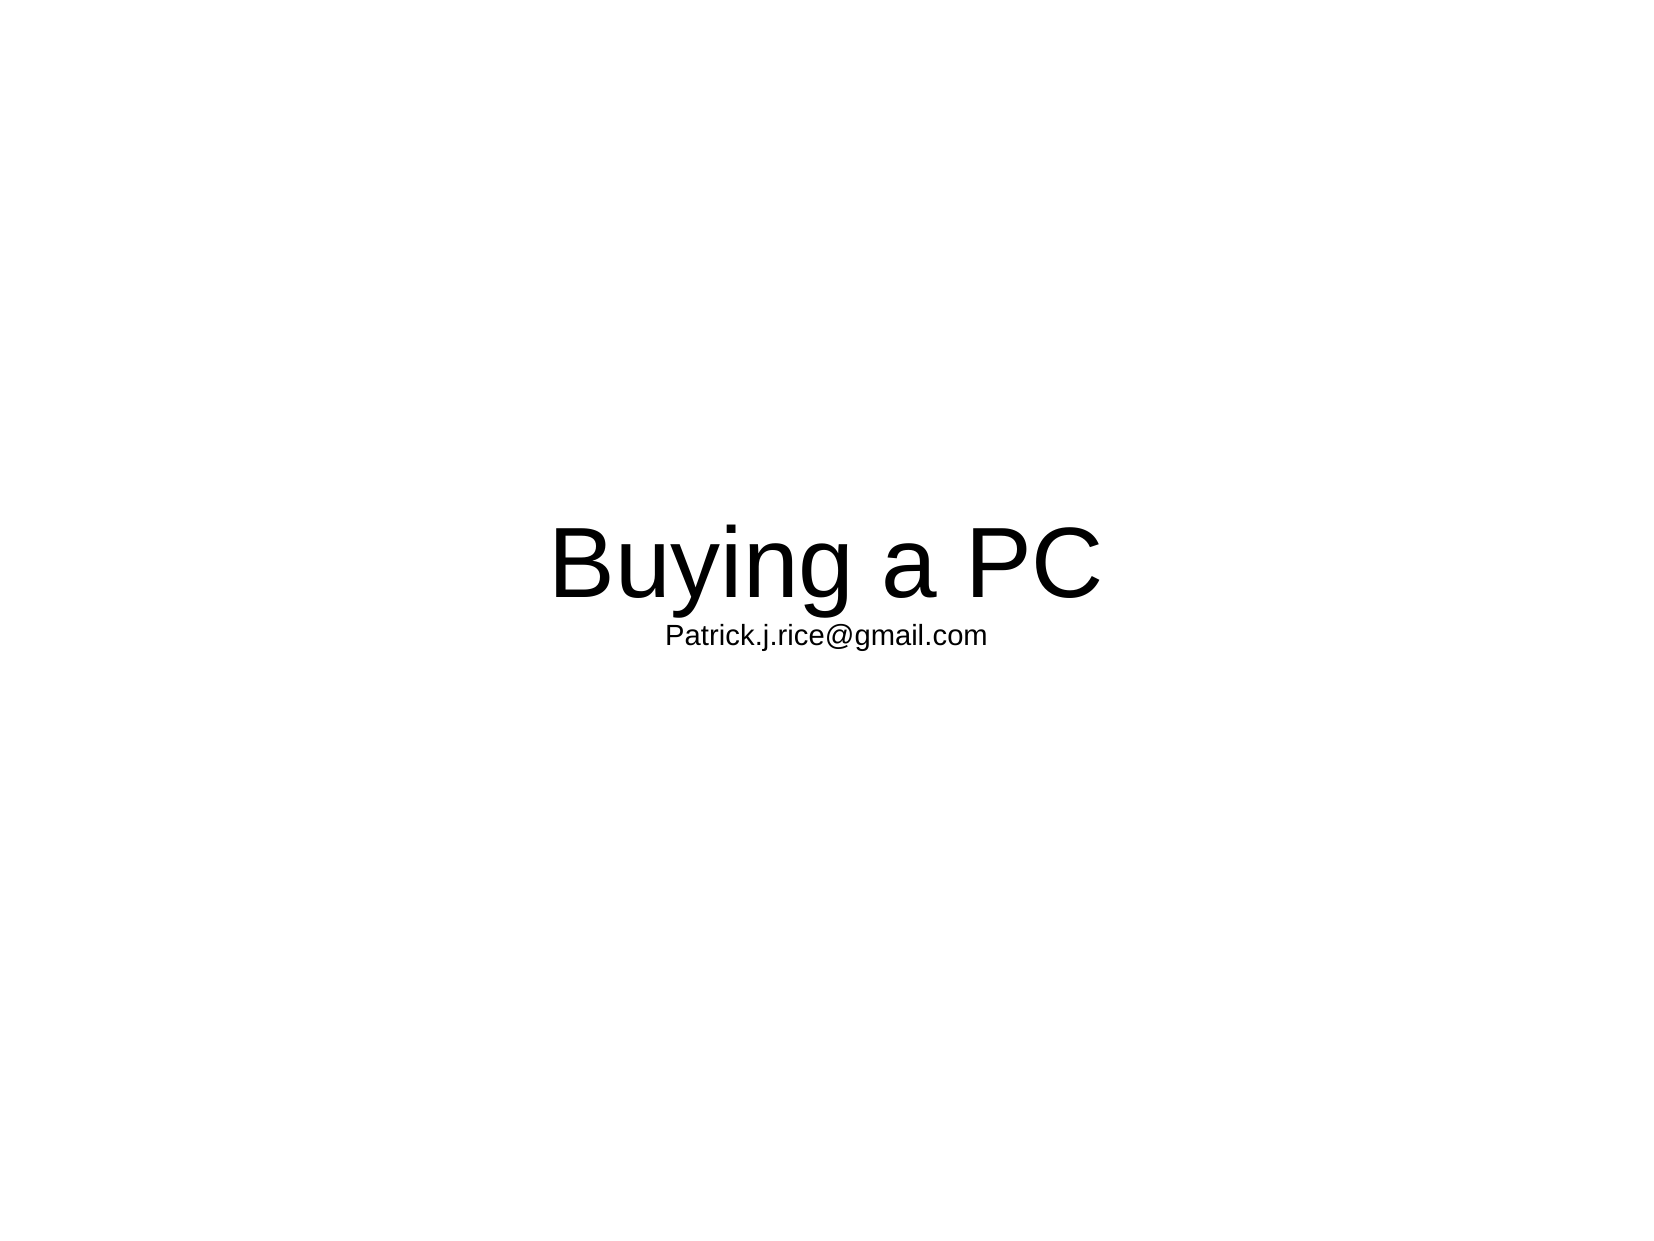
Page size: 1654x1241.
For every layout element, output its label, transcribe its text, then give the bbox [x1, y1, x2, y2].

subtitle Buying a PC Patrick.j.rice@gmail.com [82, 49, 1571, 1109]
